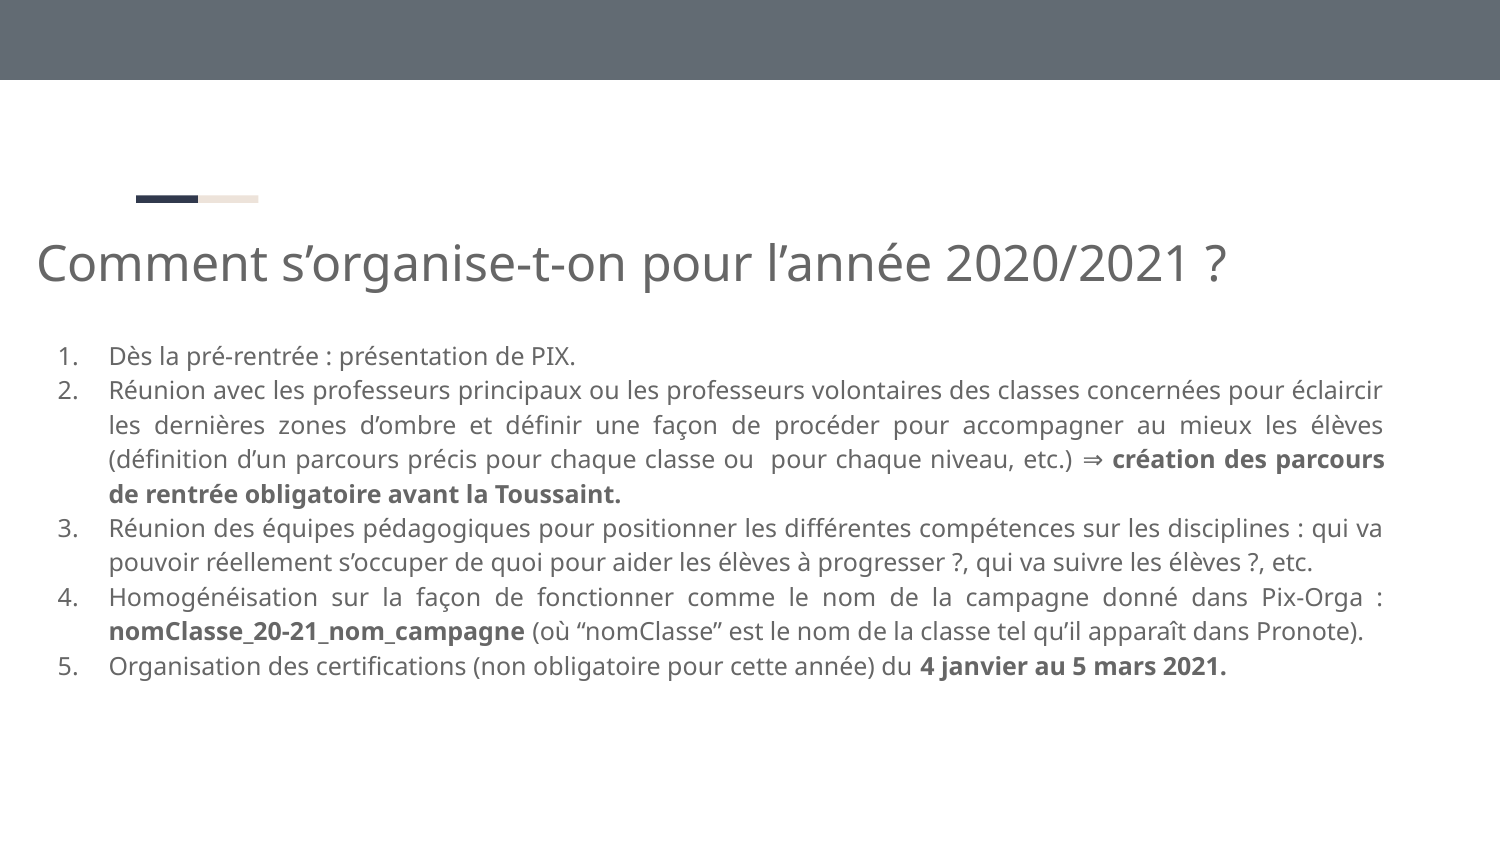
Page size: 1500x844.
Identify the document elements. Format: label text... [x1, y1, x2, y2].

list Dès la pré-rentrée : présentation de PIX. Réunion avec les professeurs principaux ou les professeurs volontaires des classes concernées pour éclaircir les dernières zones d’ombre et définir une façon de procéder pour accompagner au mieux les élèves (définition d’un parcours précis pour chaque classe ou pour chaque niveau, etc.) ⇒ création des parcours de rentrée obligatoire avant la Toussaint. Réunion des équipes pédagogiques pour positionner les différentes compétences sur les disciplines : qui va pouvoir réellement s’occuper de quoi pour aider les élèves à progresser ?, qui va suivre les élèves ?, etc. Homogénéisation sur la façon de fonctionner comme le nom de la campagne donné dans Pix-Orga : nomClasse_20-21_nom_campagne (où “nomClasse” est le nom de la classe tel qu’il apparaît dans Pronote). Organisation des certifications (non obligatoire pour cette année) du 4 janvier au 5 mars 2021. [18, 320, 1401, 809]
title Comment s’organise-t-on pour l’année 2020/2021 ? [21, 216, 1467, 305]
